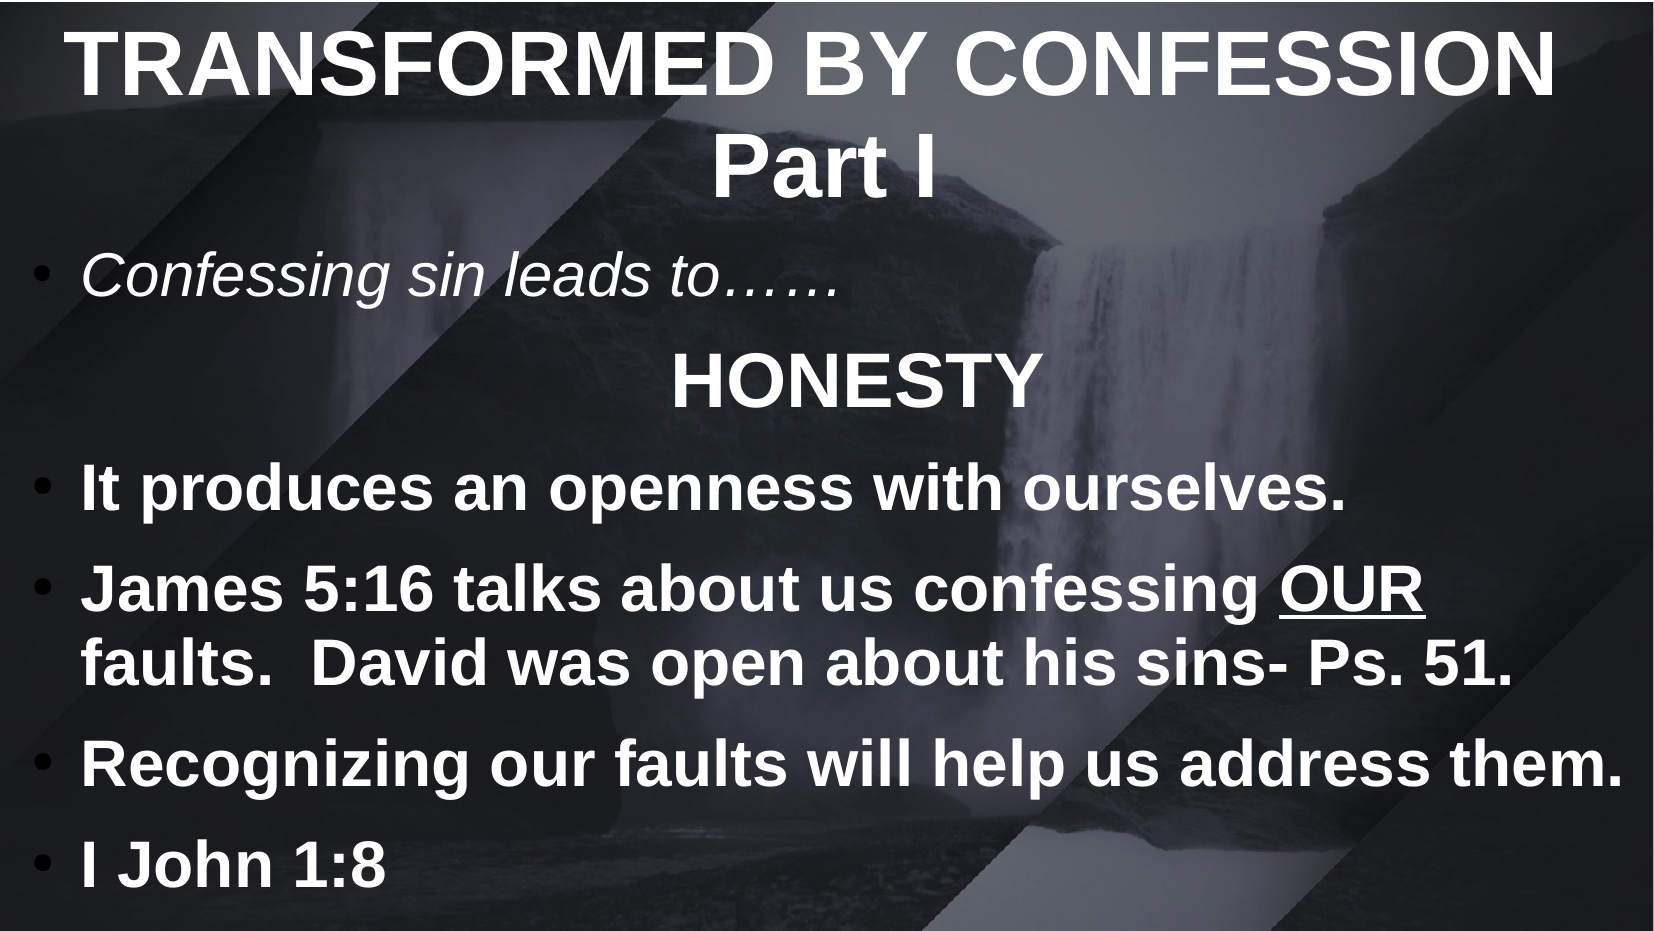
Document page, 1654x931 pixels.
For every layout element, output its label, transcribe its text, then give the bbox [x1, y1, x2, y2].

list Confessing sin leads to…… HONESTY It produces an openness with ourselves. James 5:16 talks about us confessing OUR faults. David was open about his sins- Ps. 51. Recognizing our faults will help us address them. I John 1:8 [15, 240, 1636, 916]
picture [0, 2, 1654, 931]
title TRANSFORMED BY CONFESSION Part I [0, 0, 1651, 269]
